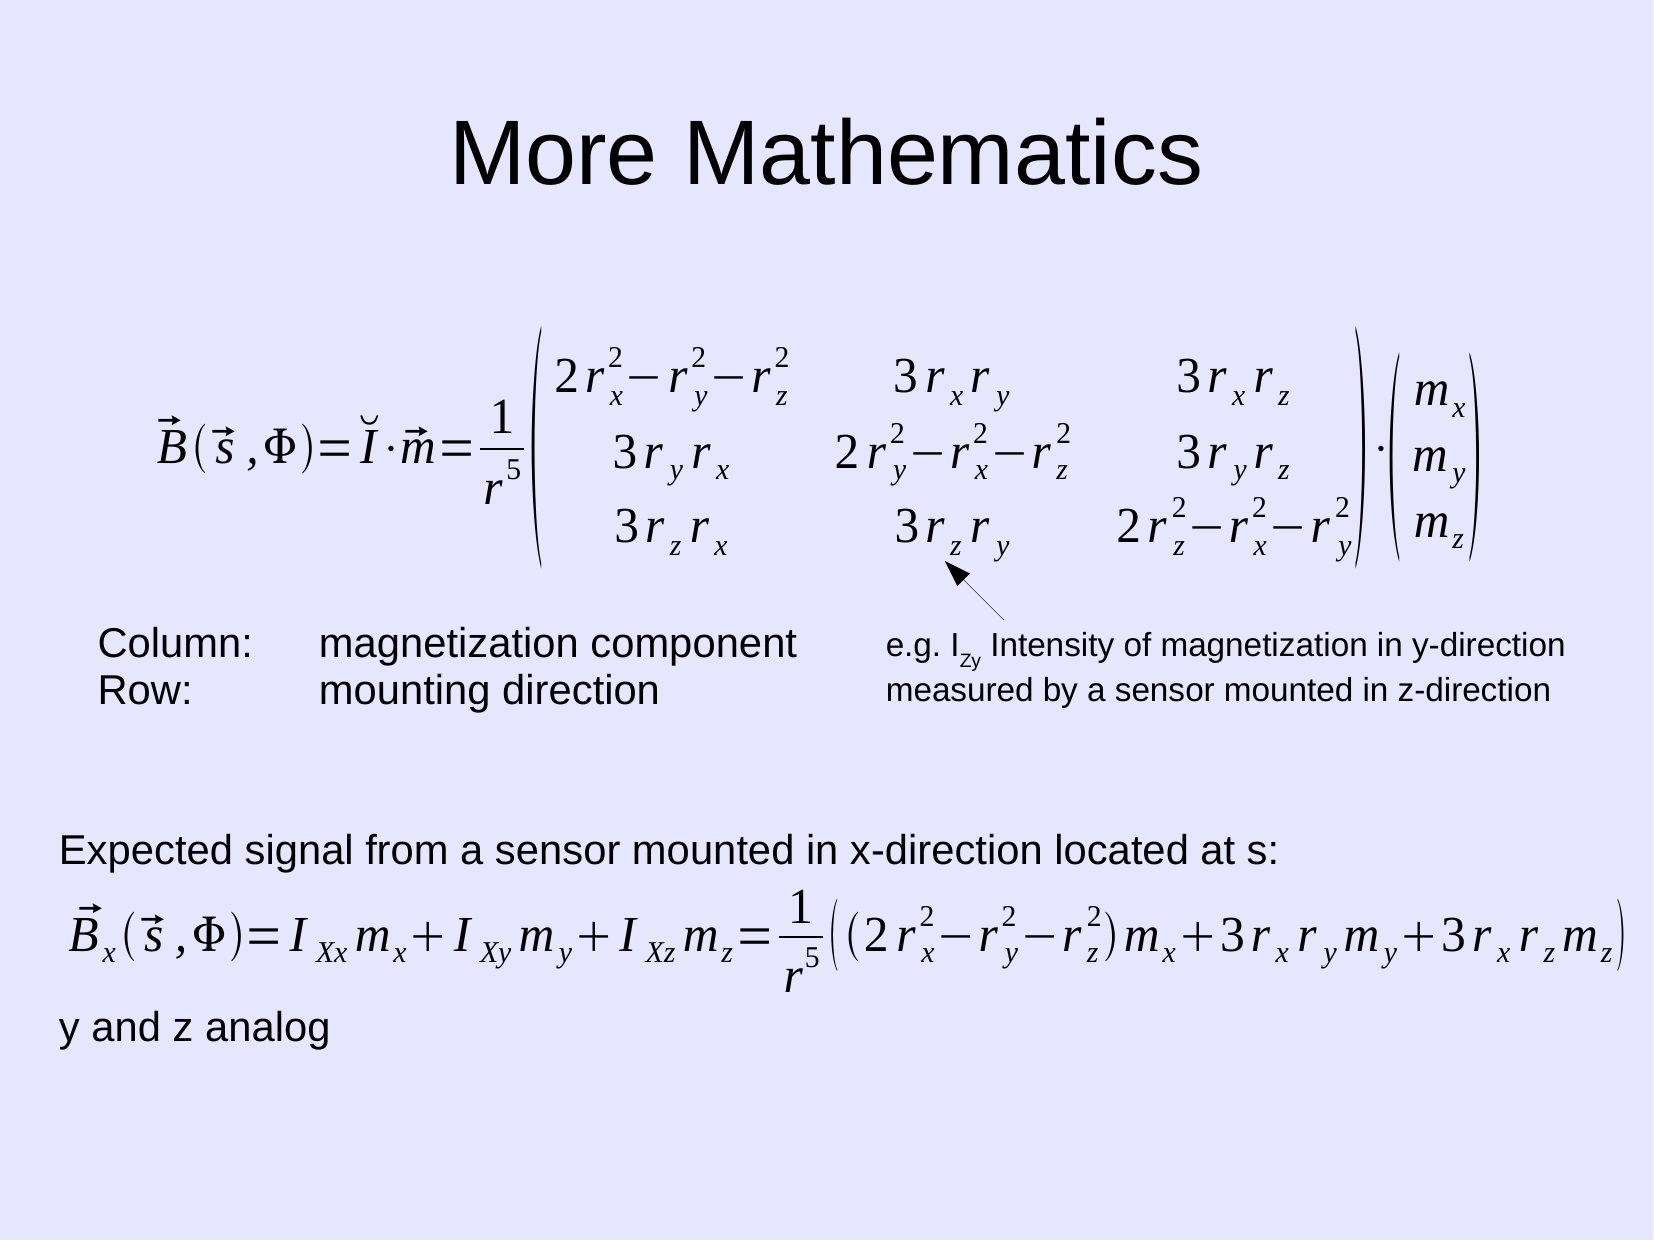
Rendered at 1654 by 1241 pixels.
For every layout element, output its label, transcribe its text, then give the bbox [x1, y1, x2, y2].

text_box y and z analog [59, 1003, 331, 1051]
text_box Expected signal from a sensor mounted in x-direction located at s: [59, 826, 1280, 874]
chart [59, 877, 1638, 1004]
title More Mathematics [82, 49, 1571, 257]
text_box e.g. IZy Intensity of magnetization in y-direction measured by a sensor mounted in z-direction [885, 626, 1566, 709]
text_box Column: magnetization component Row: mounting direction [97, 620, 798, 714]
chart [147, 324, 1497, 573]
